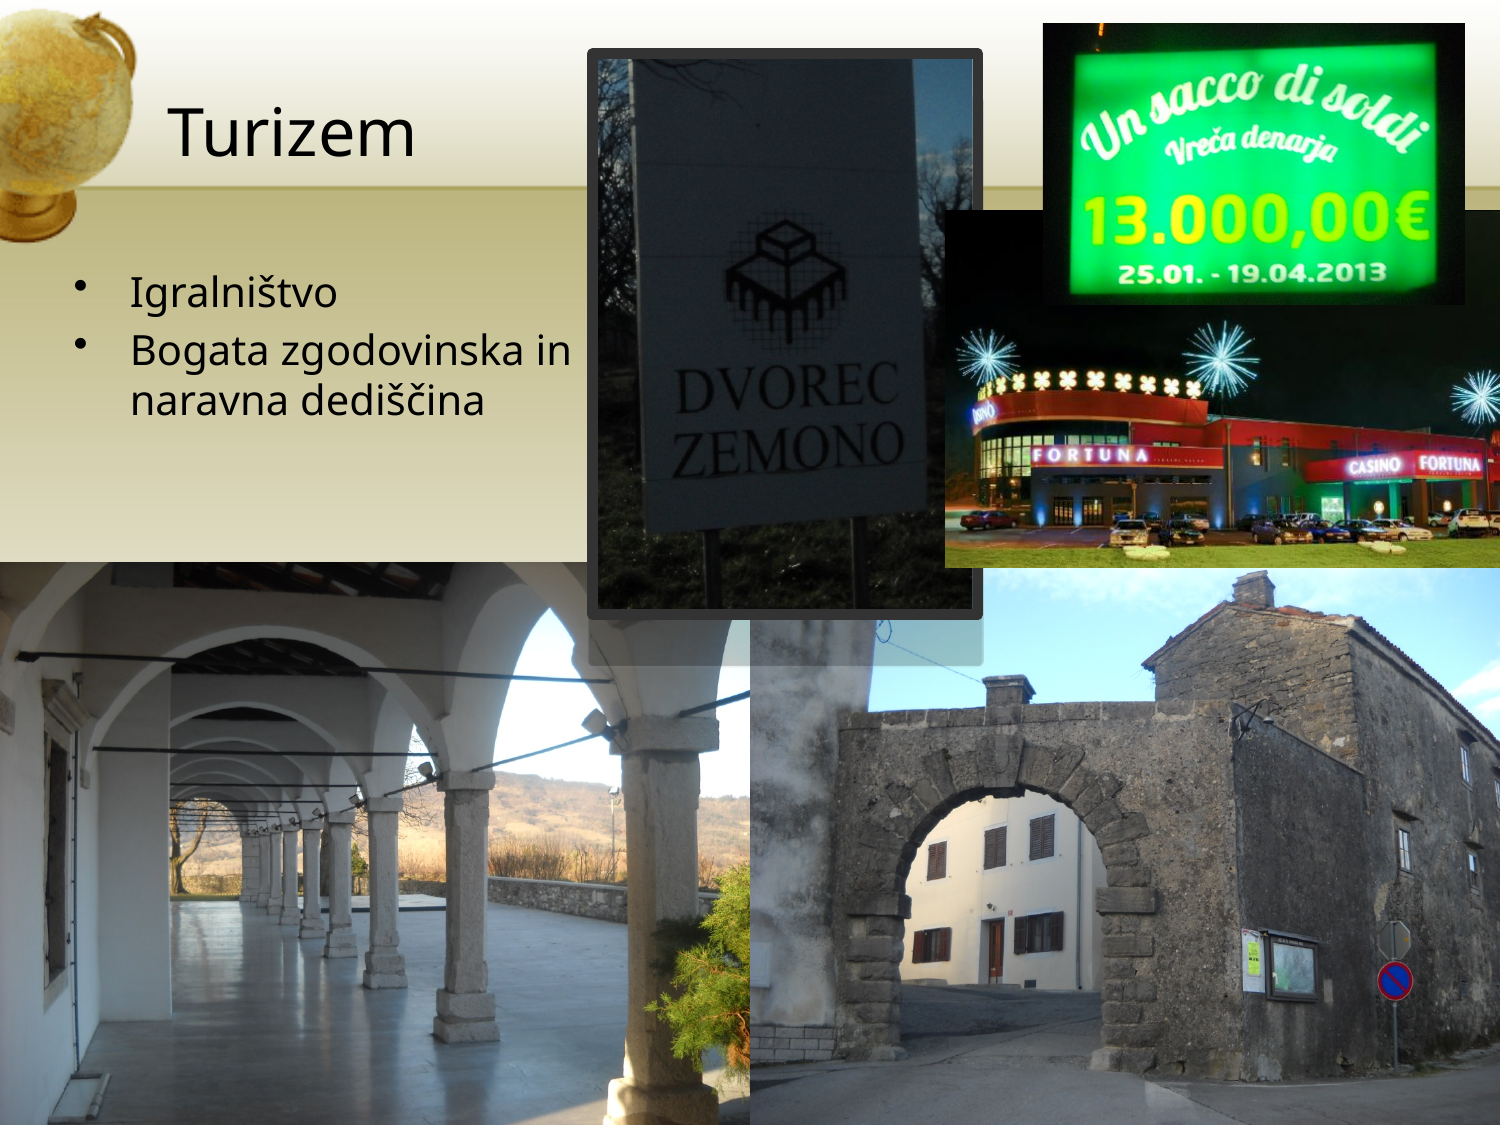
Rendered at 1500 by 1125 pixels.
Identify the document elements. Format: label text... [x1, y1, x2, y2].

list Igralništvo Bogata zgodovinska in naravna dediščina [58, 257, 587, 562]
title Turizem [152, 35, 1042, 177]
picture [0, 0, 1500, 1125]
